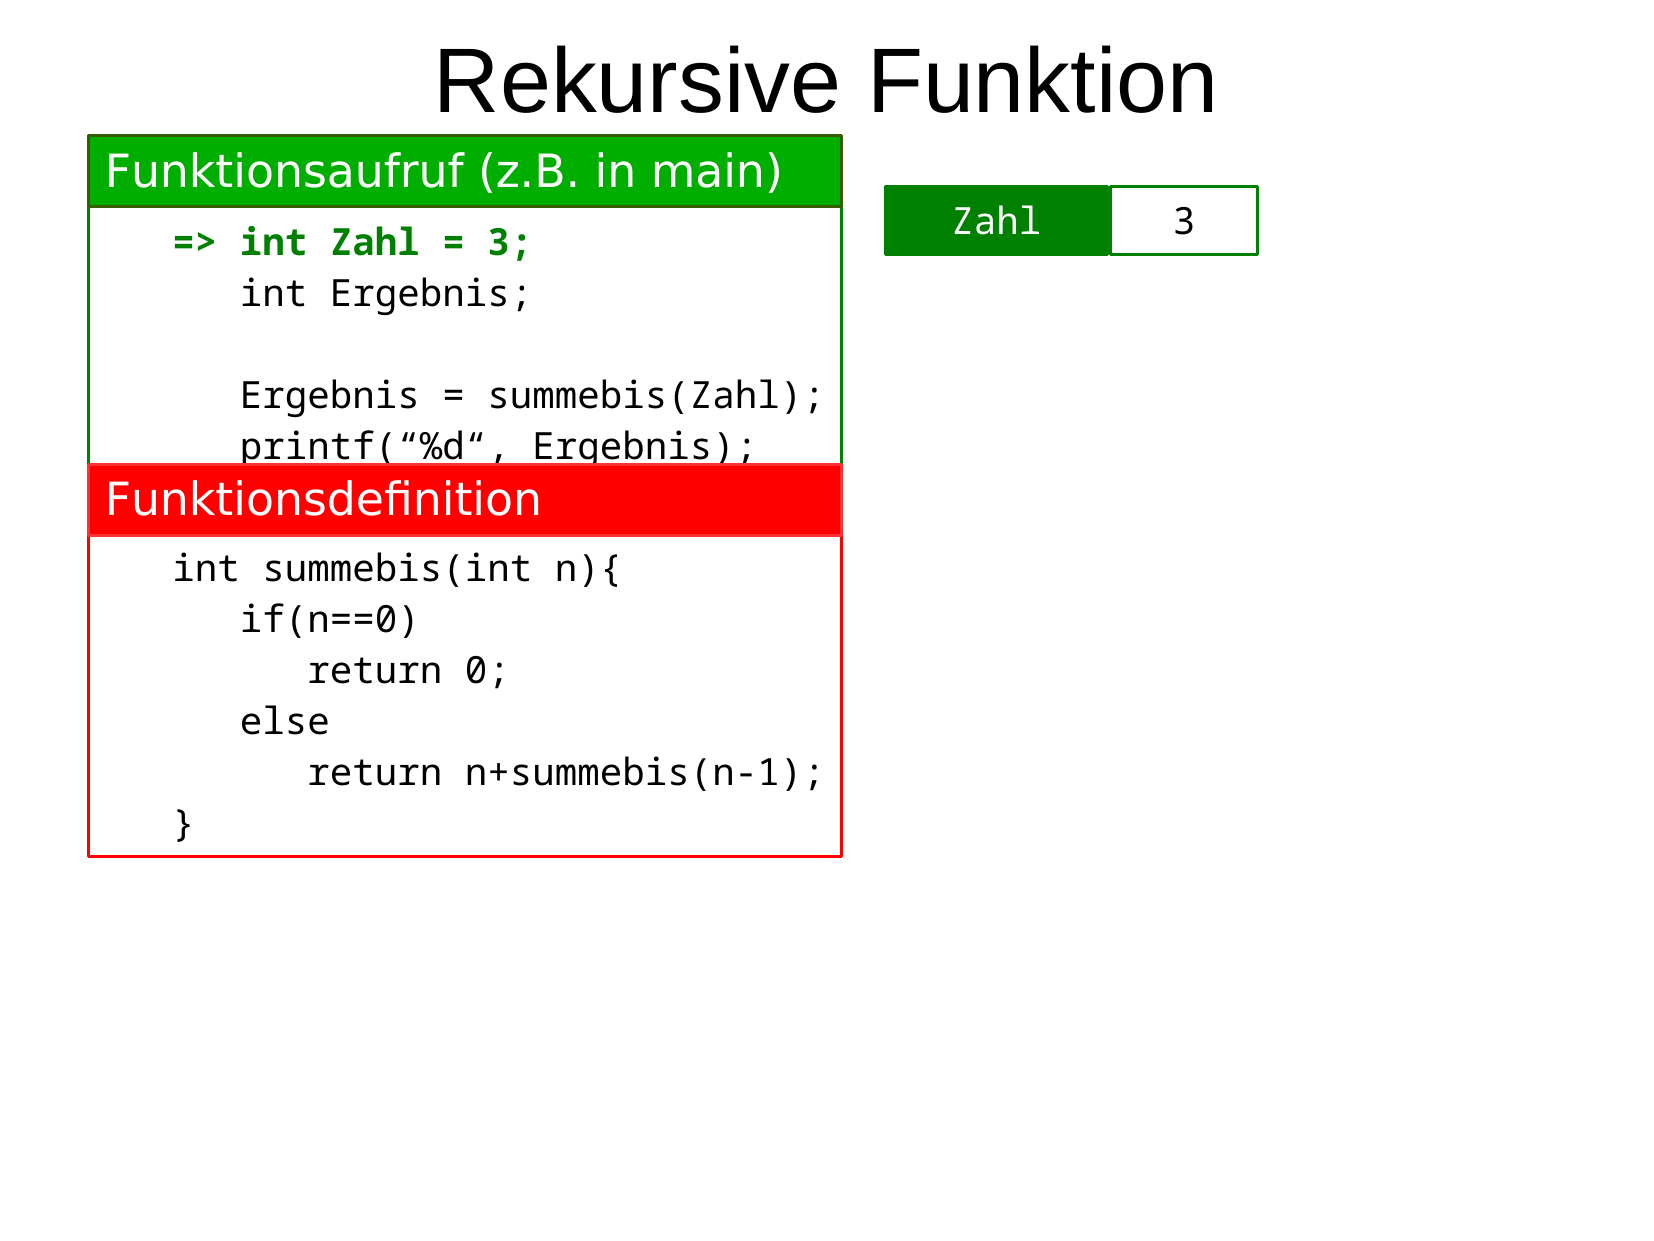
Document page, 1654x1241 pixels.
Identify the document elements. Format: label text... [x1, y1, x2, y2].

text_box 3 [1110, 186, 1258, 248]
text_box => int Zahl = 3; int Ergebnis; Ergebnis = summebis(Zahl); printf(“%d“, Ergebnis); [88, 208, 842, 443]
title Rekursive Funktion [82, 24, 1571, 139]
text_box Funktionsdefinition [88, 464, 842, 536]
text_box Funktionsaufruf (z.B. in main) [88, 139, 842, 207]
text_box Zahl [885, 186, 1108, 248]
text_box int summebis(int n){ if(n==0) return 0; else return n+summebis(n-1); } [88, 537, 842, 812]
